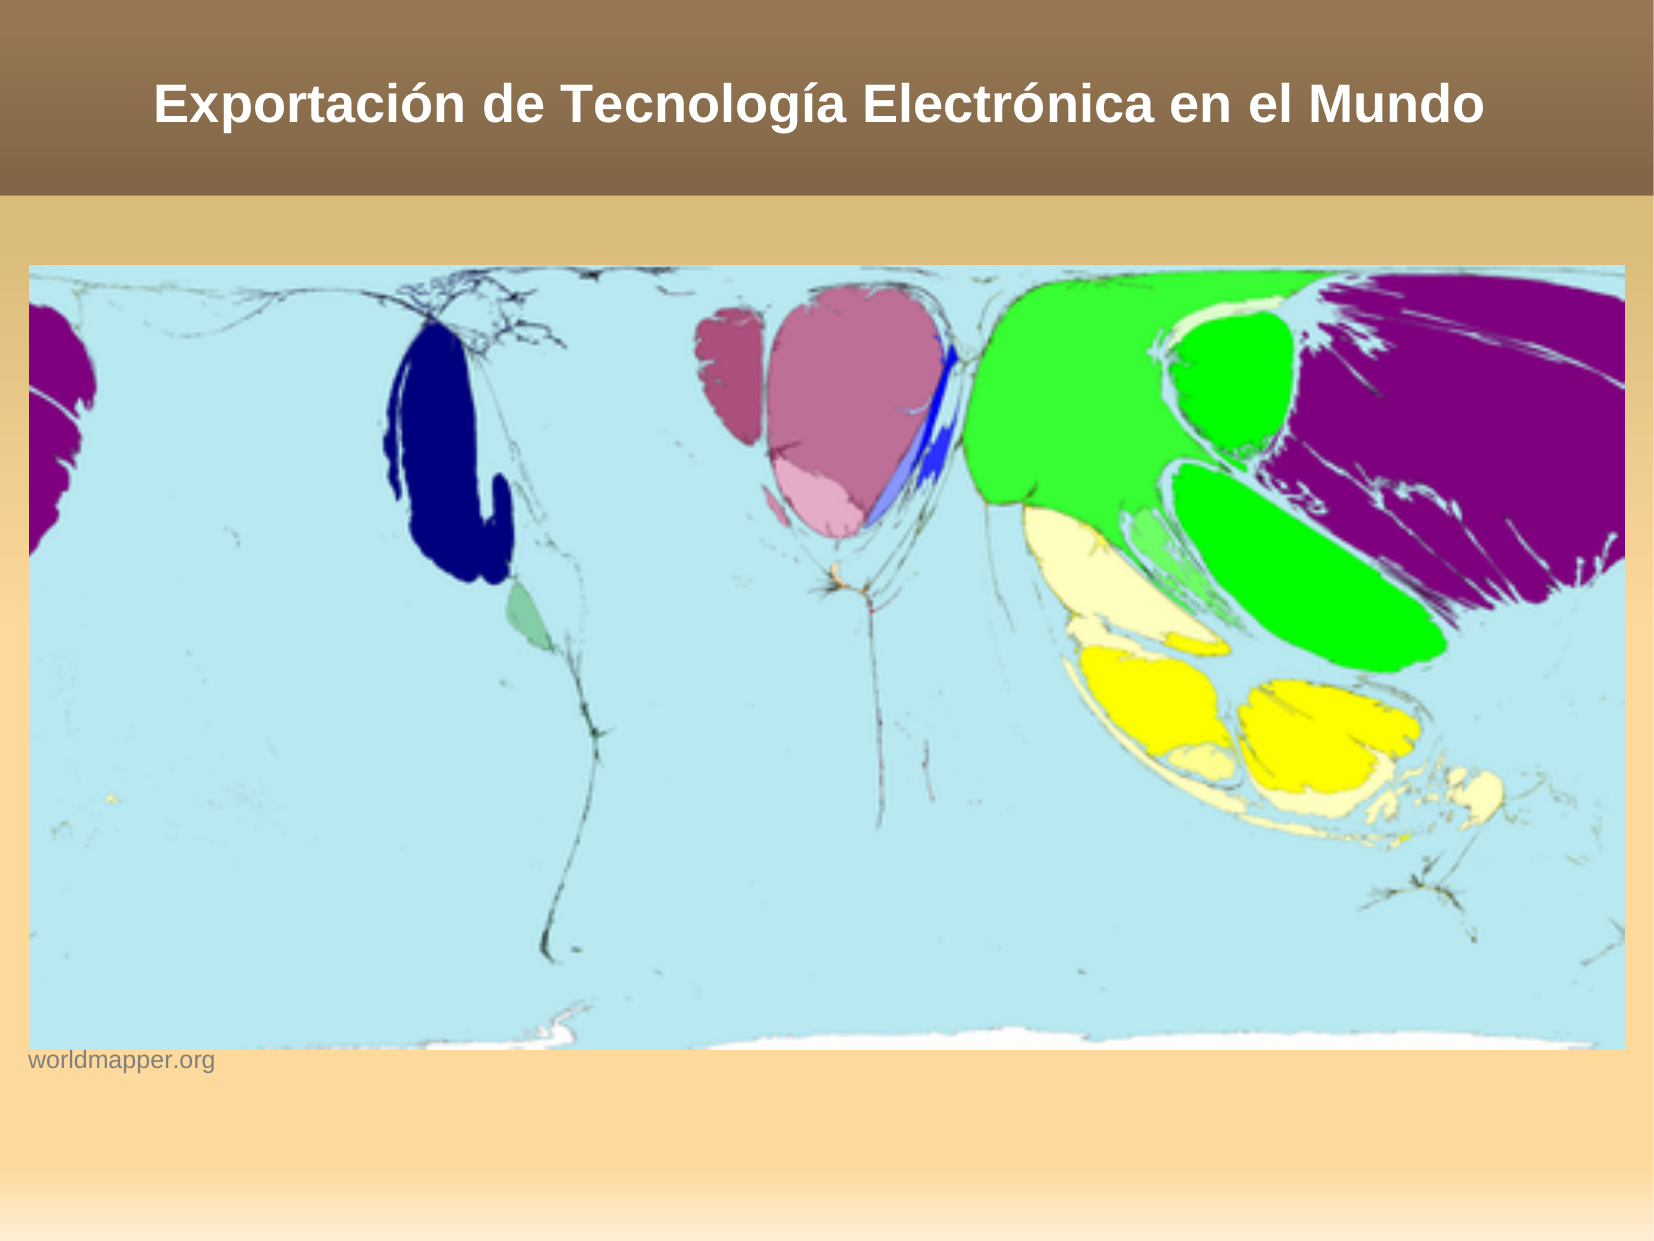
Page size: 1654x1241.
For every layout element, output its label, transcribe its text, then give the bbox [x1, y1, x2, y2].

title Exportación de Tecnología Electrónica en el Mundo [76, 0, 1565, 208]
text_box worldmapper.org [28, 1045, 214, 1074]
picture [0, 0, 1654, 1241]
